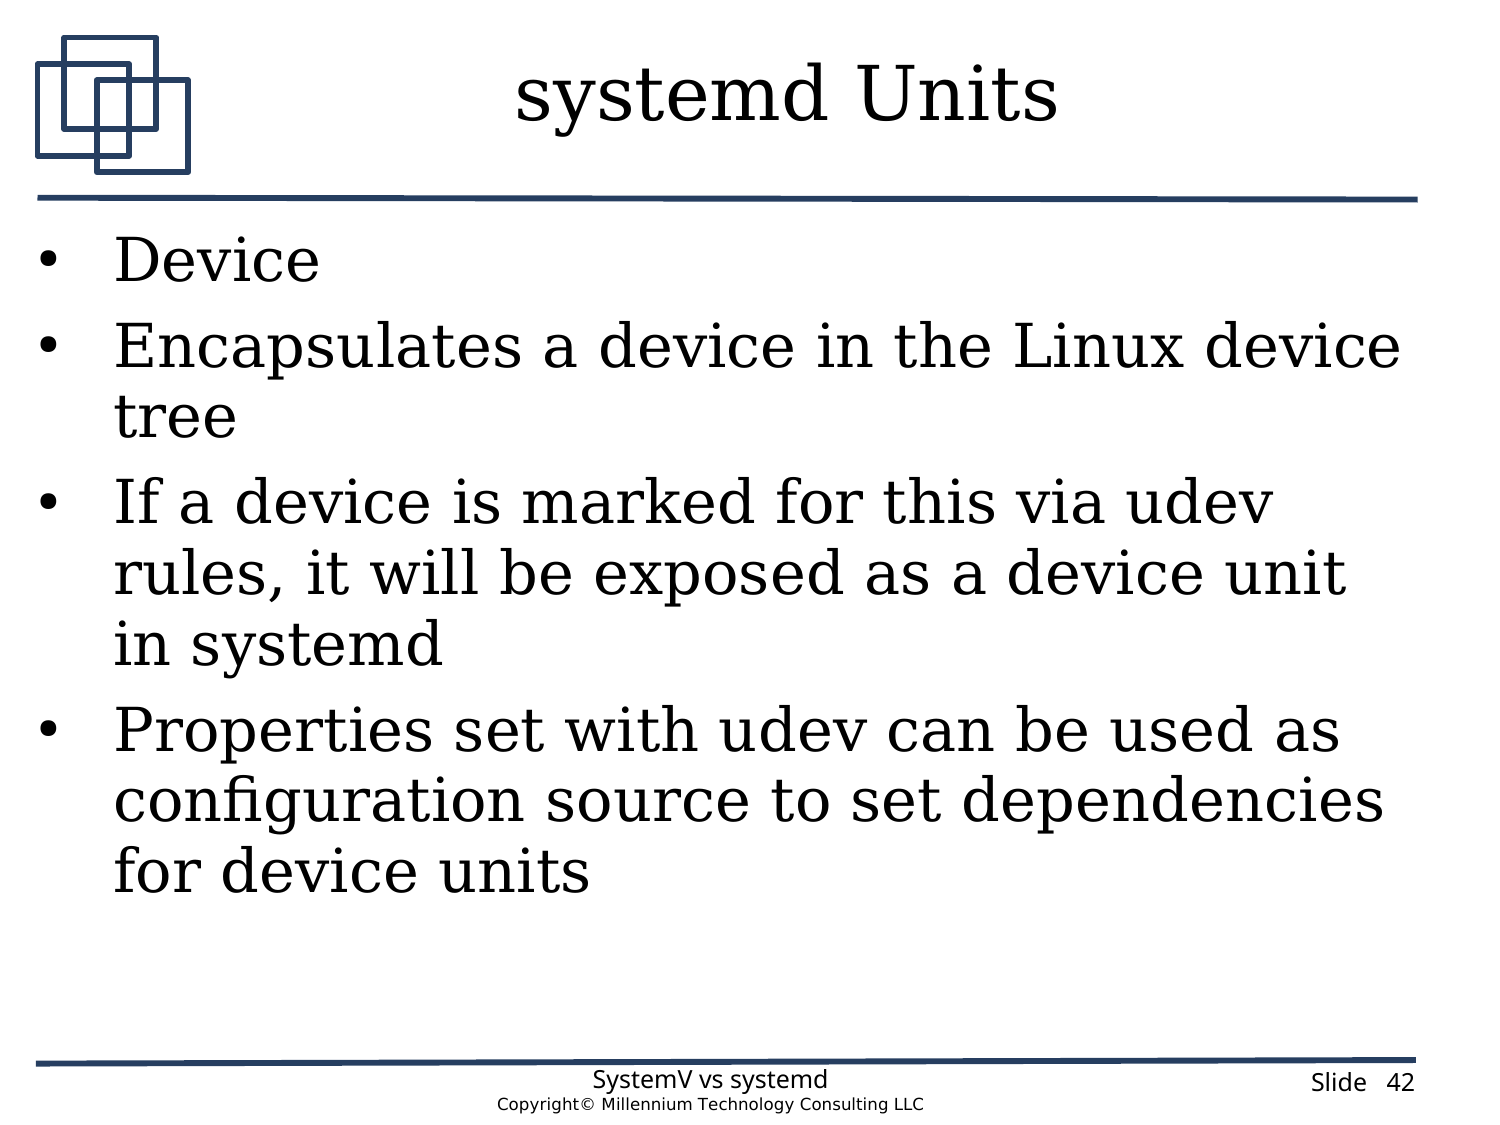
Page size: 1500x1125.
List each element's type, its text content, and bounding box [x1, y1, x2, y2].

list Device Encapsulates a device in the Linux device tree If a device is marked for this via udev rules, it will be exposed as a device unit in systemd Properties set with udev can be used as configuration source to set dependencies for device units [37, 224, 1425, 968]
title systemd Units [150, 0, 1425, 188]
